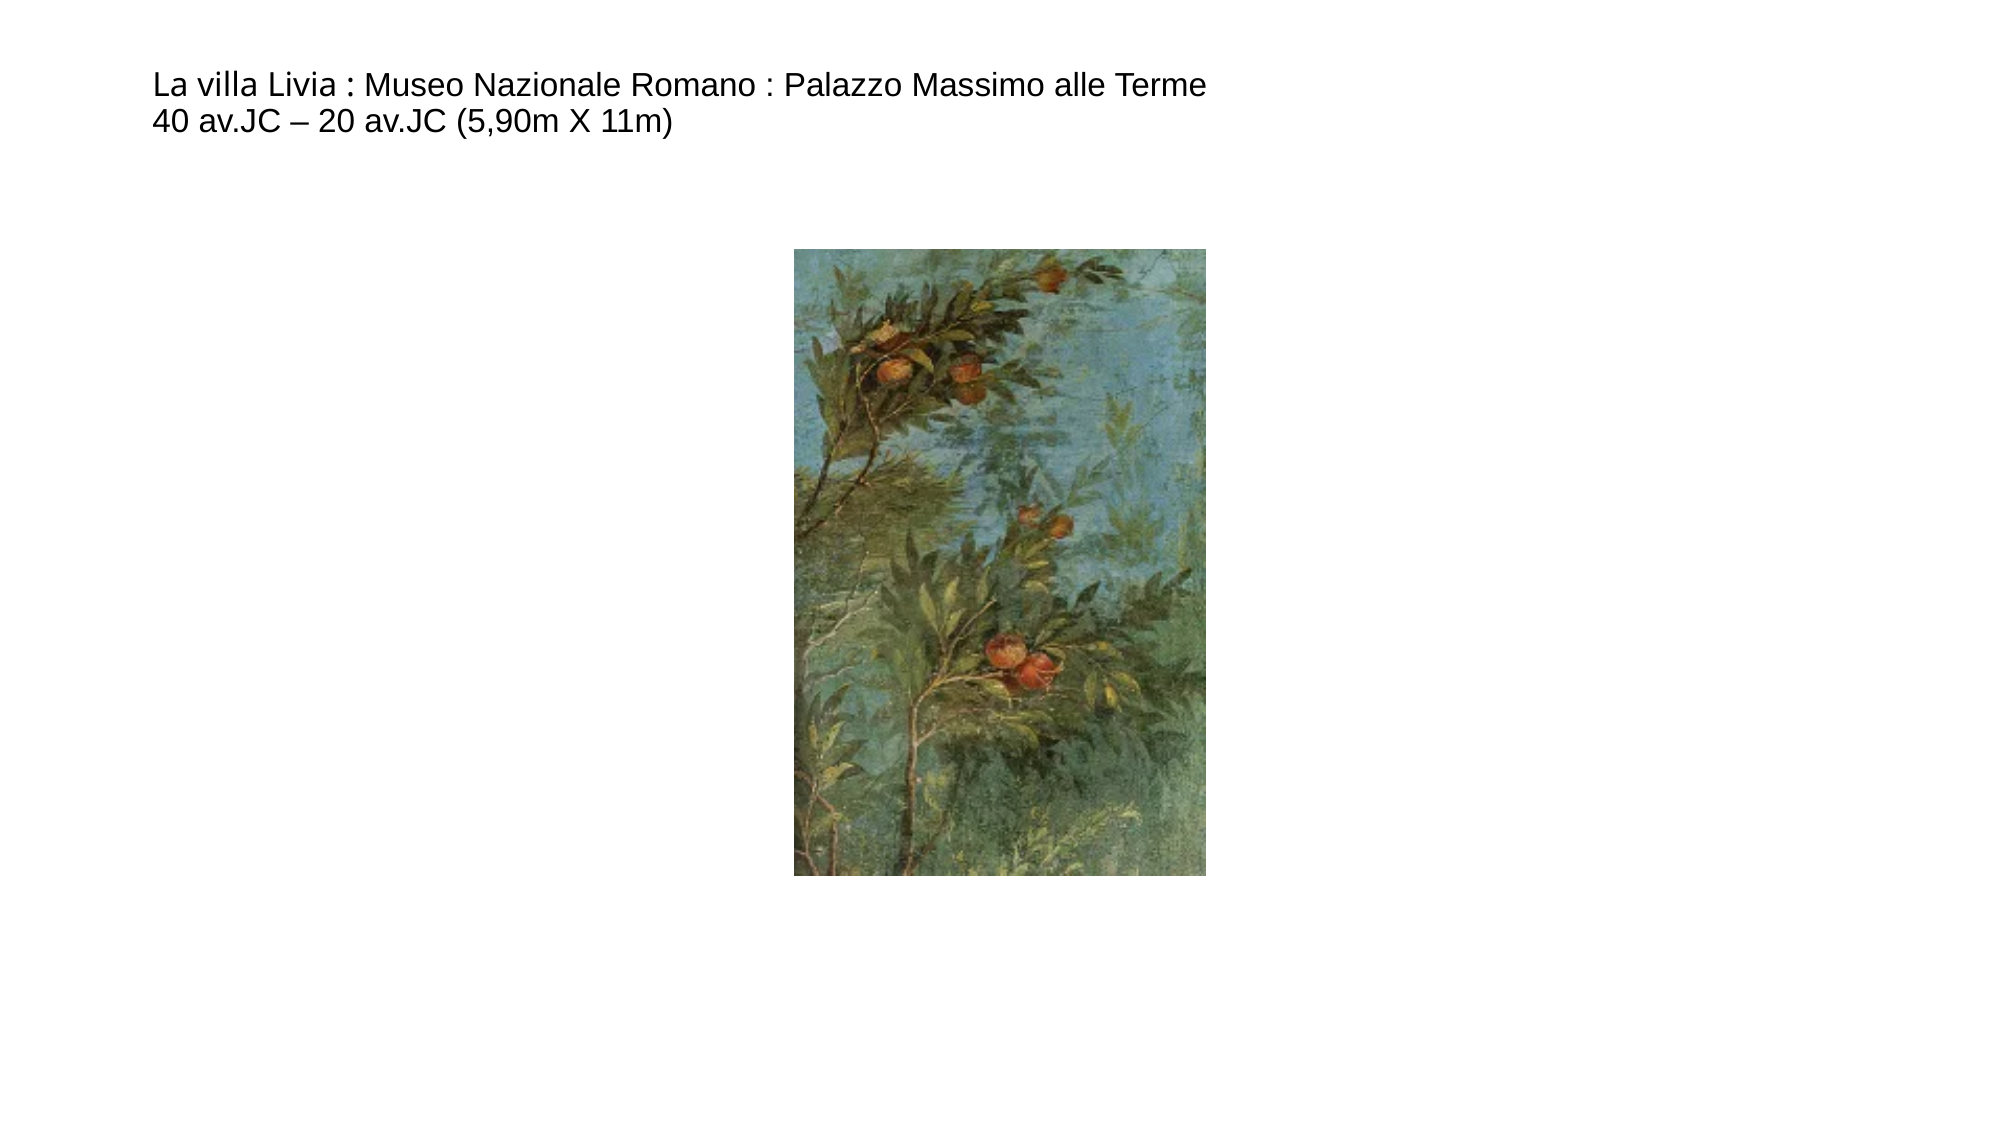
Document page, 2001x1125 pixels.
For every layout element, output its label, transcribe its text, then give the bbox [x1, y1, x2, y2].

picture [794, 249, 1206, 876]
title La villa Livia : Museo Nazionale Romano : Palazzo Massimo alle Terme 40 av.JC – 20 av.JC (5,90m X 11m) [137, 59, 1863, 148]
